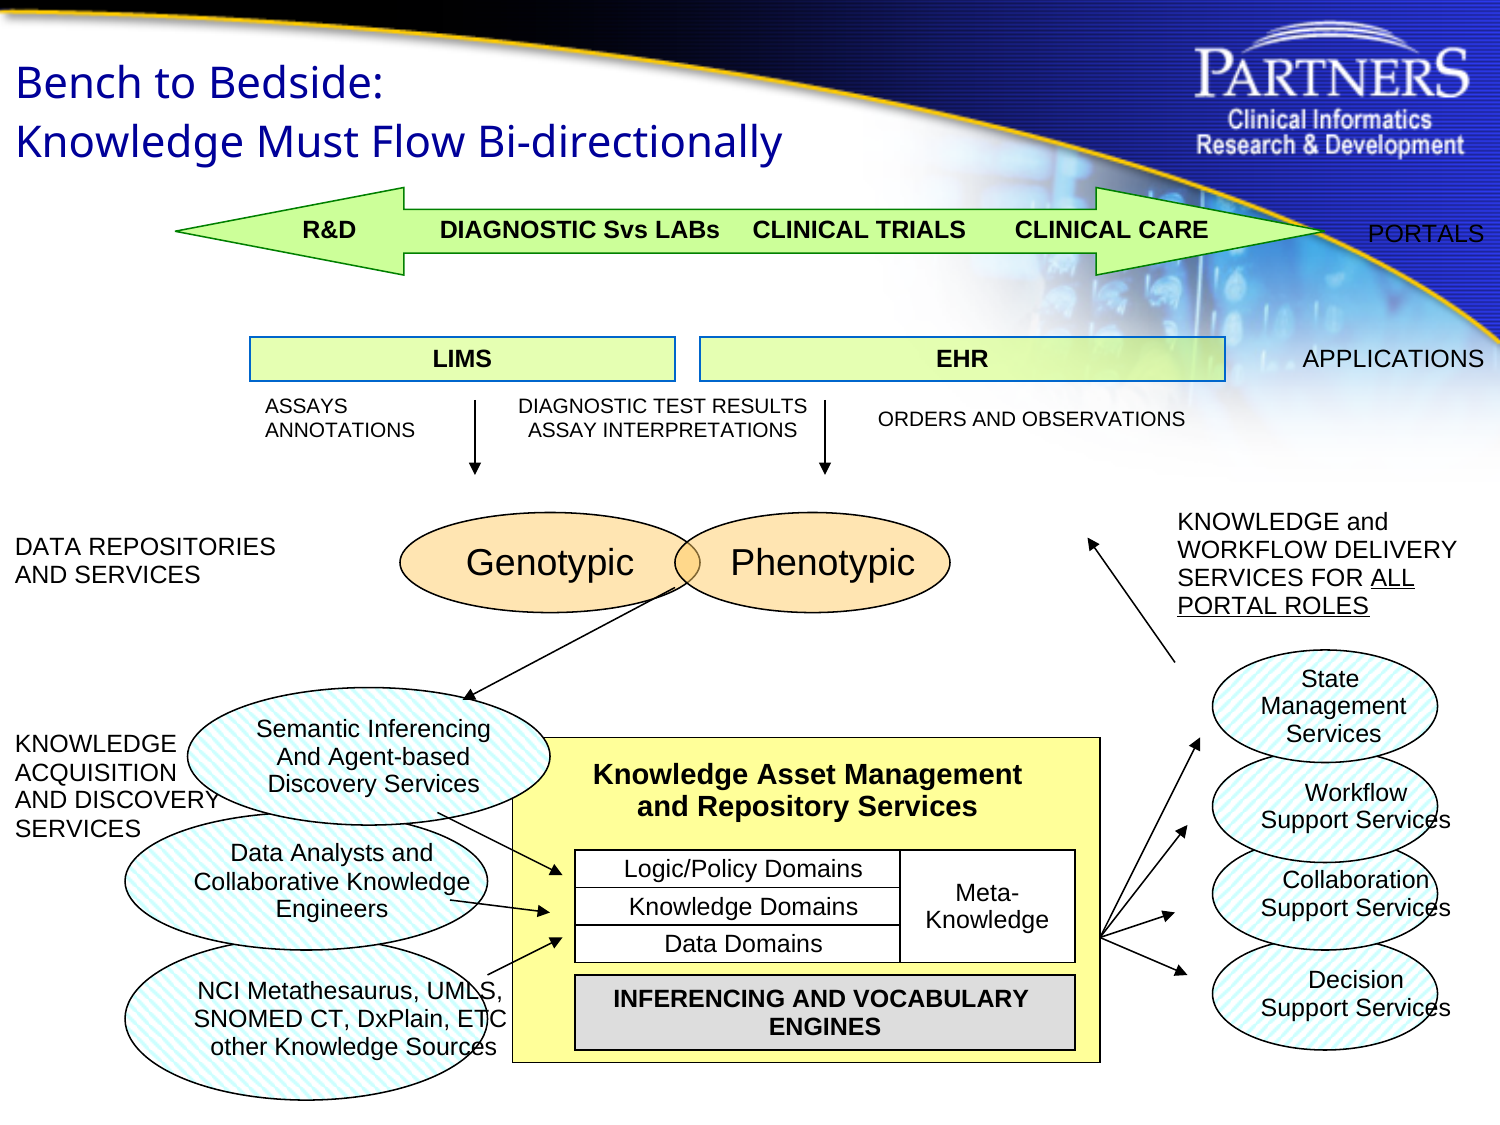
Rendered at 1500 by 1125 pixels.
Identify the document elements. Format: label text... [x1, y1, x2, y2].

text_box Phenotypic [674, 512, 951, 613]
text_box PORTALS [1353, 212, 1500, 256]
text_box KNOWLEDGE and WORKFLOW DELIVERY SERVICES FOR ALL PORTAL ROLES [1162, 499, 1500, 656]
text_box State Management Services [1212, 649, 1438, 763]
text_box CLINICAL TRIALS [737, 208, 982, 252]
text_box DIAGNOSTIC TEST RESULTS ASSAY INTERPRETATIONS [503, 387, 823, 450]
text_box Knowledge Asset Management and Repository Services [562, 749, 1053, 831]
text_box INFERENCING AND VOCABULARY ENGINES [575, 975, 1075, 1051]
text_box Meta- Knowledge [899, 849, 1075, 963]
text_box [174, 187, 1217, 276]
text_box EHR [699, 337, 1226, 381]
text_box ORDERS AND OBSERVATIONS [863, 399, 1201, 439]
text_box CLINICAL CARE [1000, 208, 1225, 252]
text_box Genotypic [451, 512, 687, 613]
text_box LIMS [249, 337, 676, 381]
text_box Semantic Inferencing And Agent-based Discovery Services [187, 687, 551, 826]
text_box [1096, 187, 1204, 208]
text_box ASSAYS ANNOTATIONS [250, 387, 431, 450]
text_box Logic/Policy Domains [574, 849, 899, 888]
text_box Knowledge Domains [574, 888, 899, 925]
text_box KNOWLEDGE ACQUISITION AND DISCOVERY SERVICES [0, 722, 266, 879]
text_box [1225, 212, 1326, 251]
title Bench to Bedside: Knowledge Must Flow Bi-directionally [0, 50, 1450, 173]
text_box Data Analysts and Collaborative Knowledge Engineers [125, 814, 488, 951]
text_box DATA REPOSITORIES AND SERVICES [0, 524, 451, 625]
text_box DIAGNOSTIC Svs LABs [425, 208, 736, 252]
text_box Collaboration Support Services [1212, 850, 1438, 951]
text_box Workflow Support Services [1212, 756, 1438, 863]
text_box APPLICATIONS [1287, 337, 1500, 381]
text_box R&D [287, 208, 372, 252]
text_box Data Domains [574, 925, 899, 963]
text_box Decision Support Services [1212, 944, 1438, 1051]
text_box [512, 737, 1100, 1063]
text_box NCI Metathesaurus, UMLS, SNOMED CT, DxPlain, ETC other Knowledge Sources [125, 944, 488, 1101]
